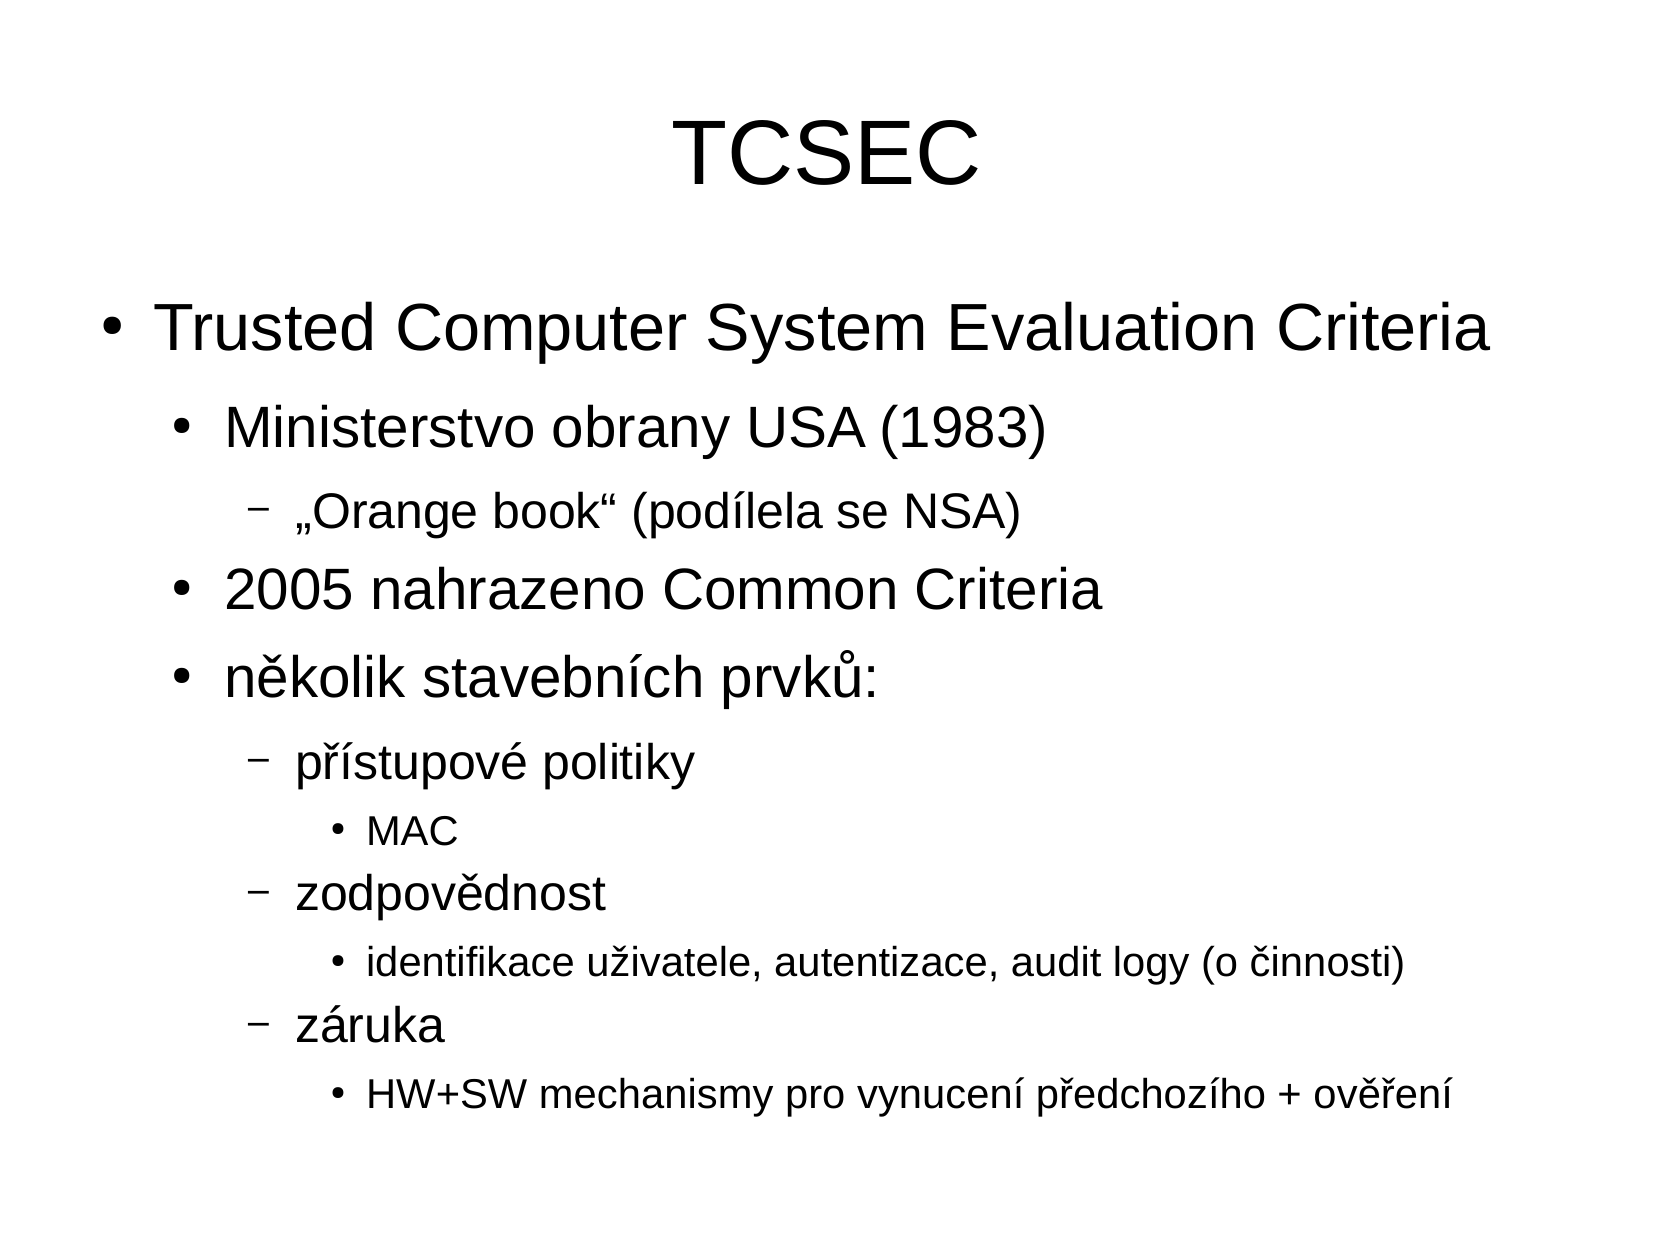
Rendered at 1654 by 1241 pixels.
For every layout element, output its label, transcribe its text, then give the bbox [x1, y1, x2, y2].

list Trusted Computer System Evaluation Criteria Ministerstvo obrany USA (1983) „Orange book“ (podílela se NSA) 2005 nahrazeno Common Criteria několik stavebních prvků: přístupové politiky MAC zodpovědnost identifikace uživatele, autentizace, audit logy (o činnosti) záruka HW+SW mechanismy pro vynucení předchozího + ověření [82, 290, 1571, 1118]
title TCSEC [82, 49, 1571, 257]
